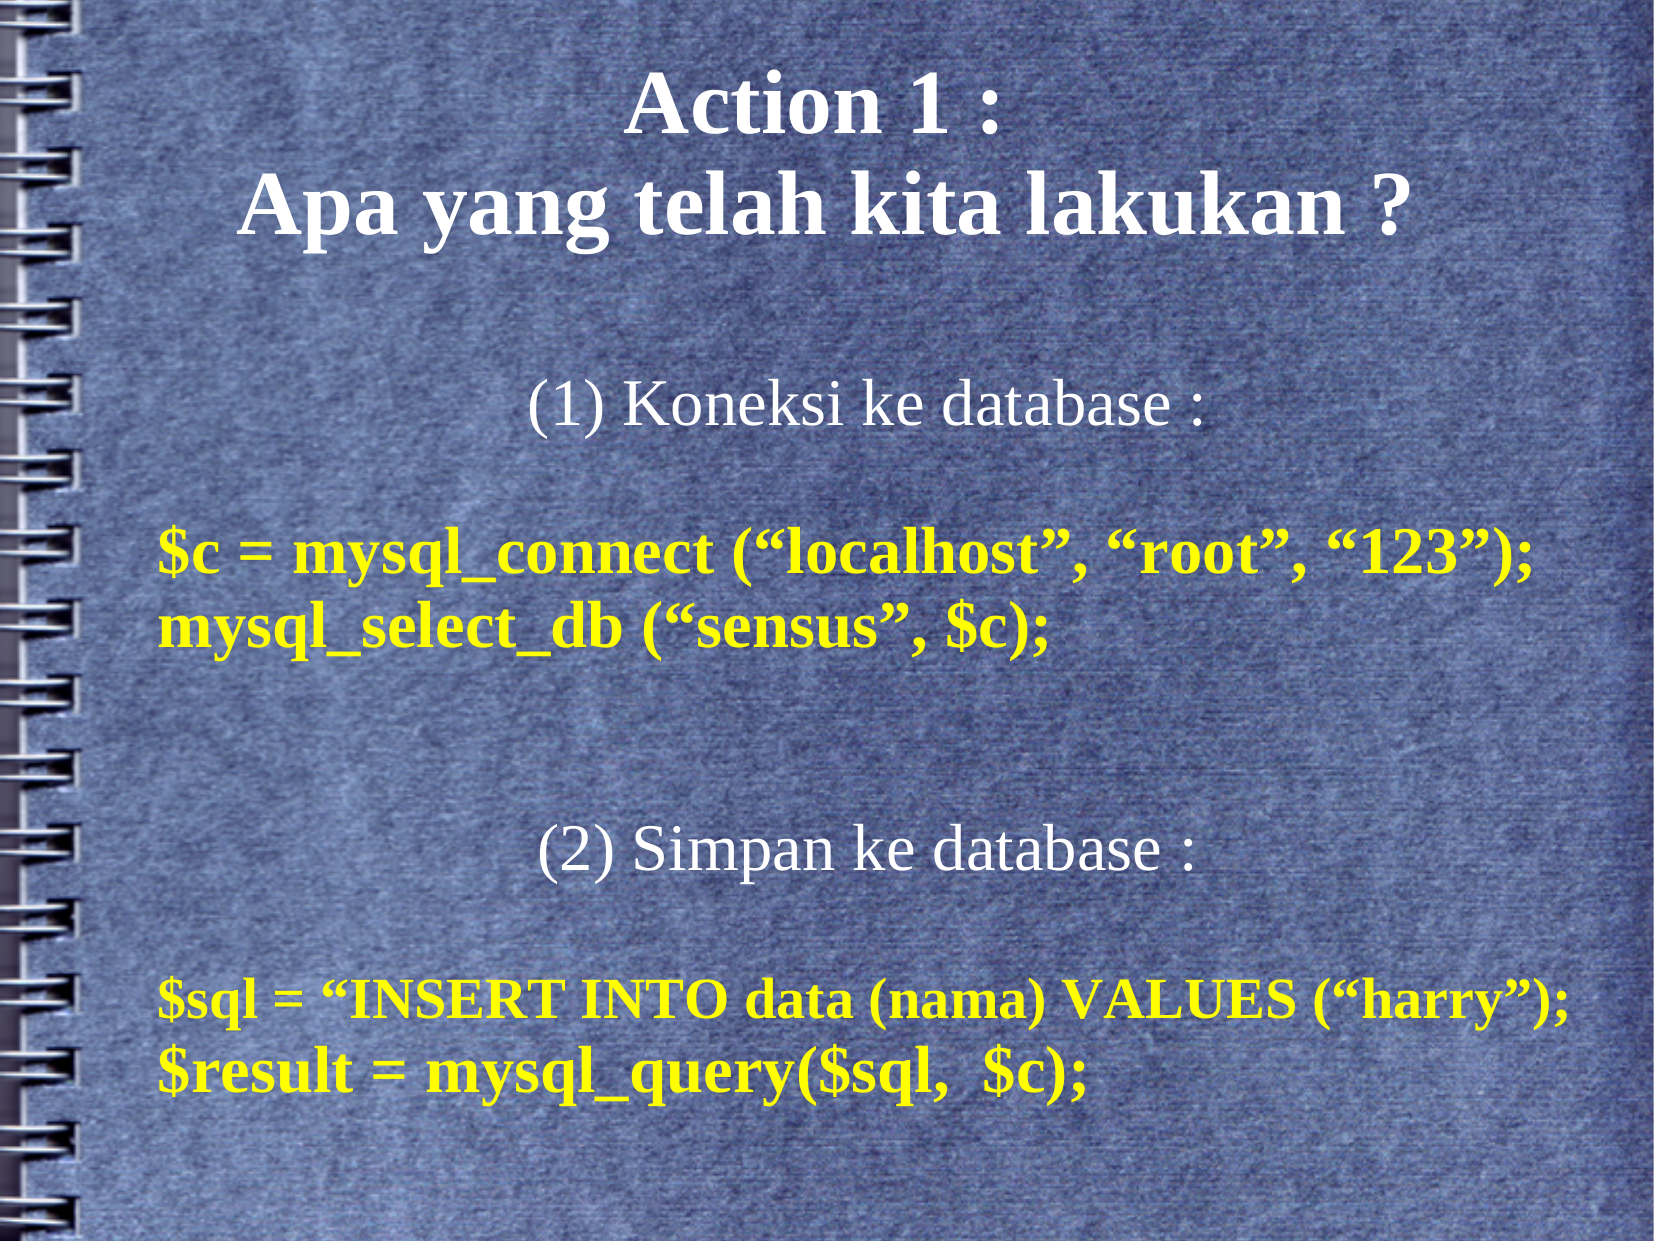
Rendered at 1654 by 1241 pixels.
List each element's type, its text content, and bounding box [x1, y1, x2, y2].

picture [0, 0, 1654, 1241]
title Action 1 : Apa yang telah kita lakukan ? [82, 51, 1571, 143]
subtitle (1) Koneksi ke database : $c = mysql_connect (“localhost”, “root”, “123”); mysql_select_db (“sensus”, $c); (2) Simpan ke database : $sql = “INSERT INTO data (nama) VALUES (“harry”); $result = mysql_query($sql, $c); [82, 143, 1654, 1241]
